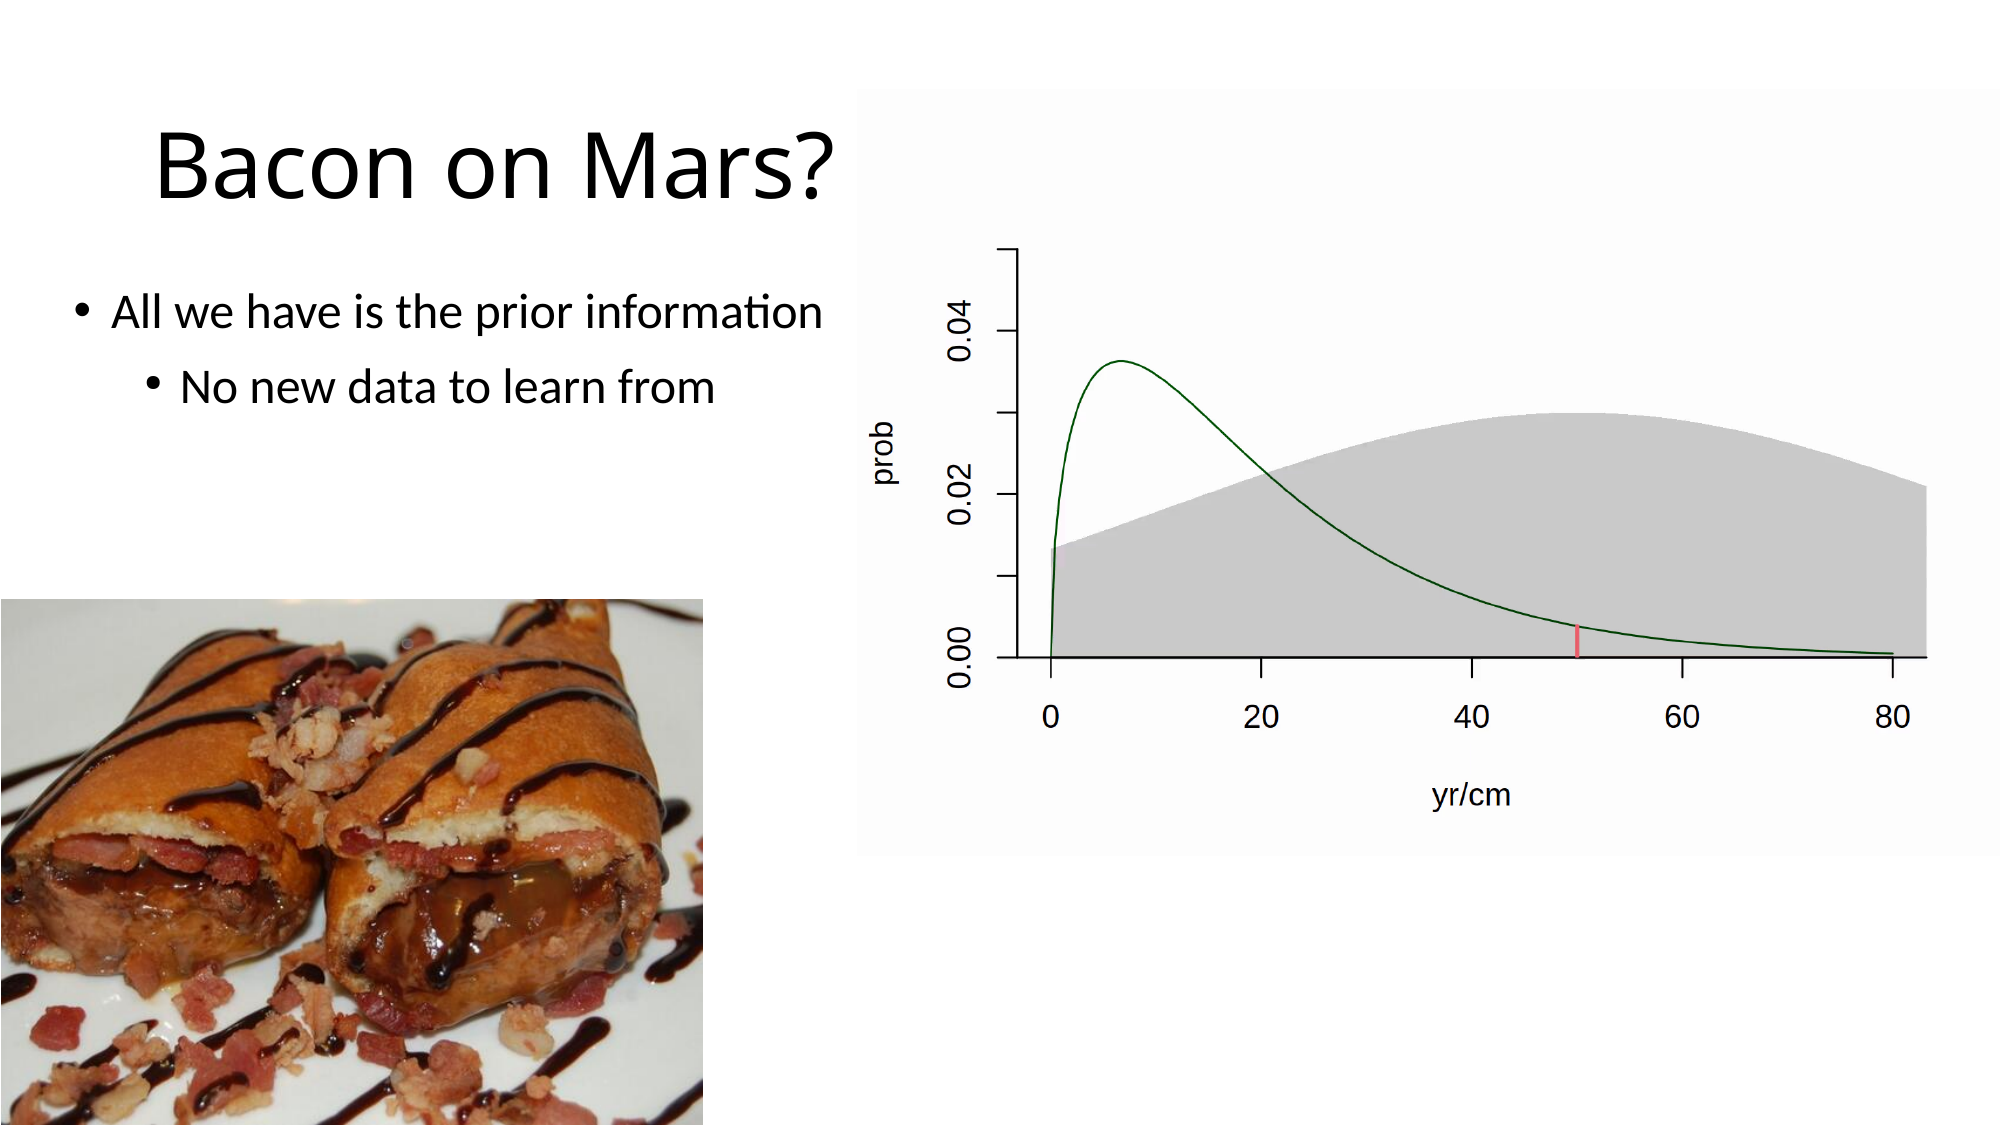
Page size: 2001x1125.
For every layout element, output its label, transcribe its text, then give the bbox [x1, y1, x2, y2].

text_box Bacon on Mars? [137, 59, 1863, 277]
text_box All we have is the prior information No new data to learn from [58, 277, 886, 1125]
picture [1, 599, 58, 1125]
text_box [856, 88, 2000, 857]
